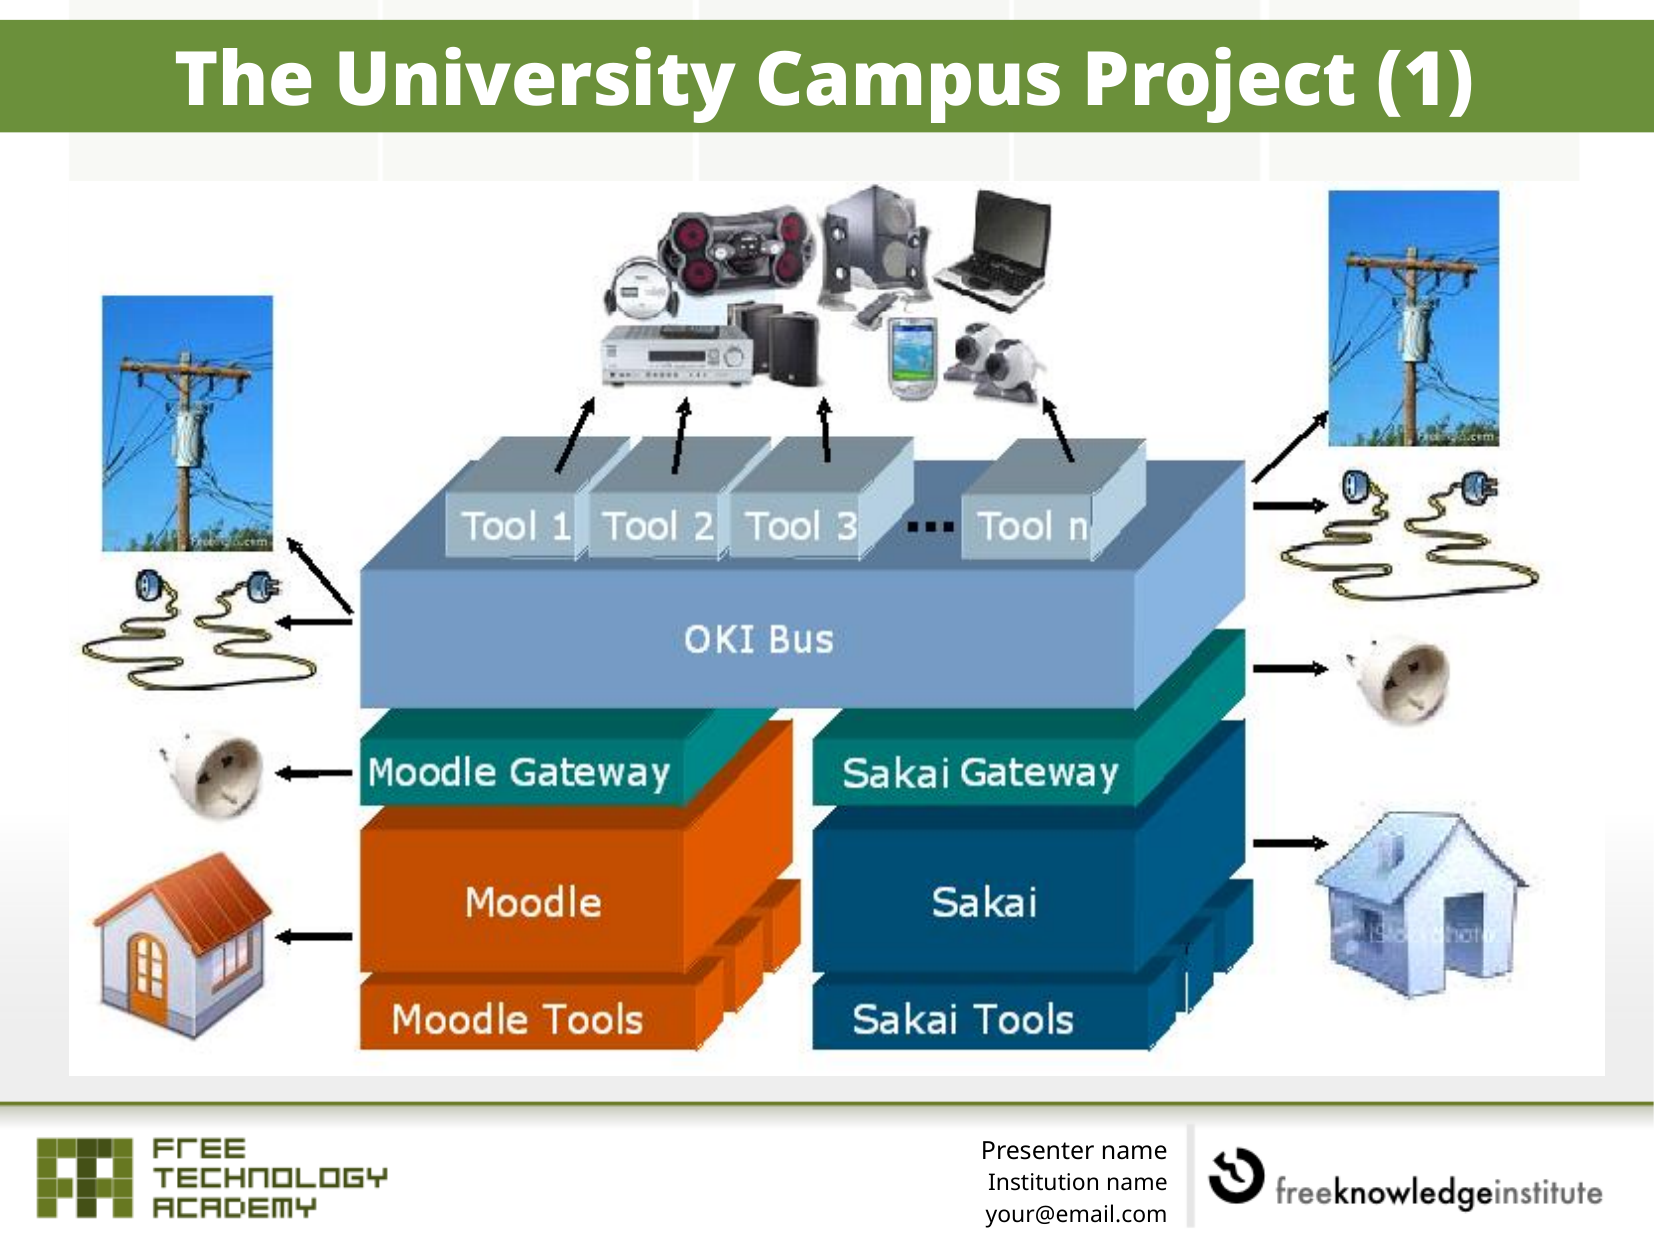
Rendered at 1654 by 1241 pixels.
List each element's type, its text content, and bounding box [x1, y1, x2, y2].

title The University Campus Project (1) [37, 32, 1613, 120]
picture [0, 133, 1654, 1241]
picture [0, 0, 1654, 19]
